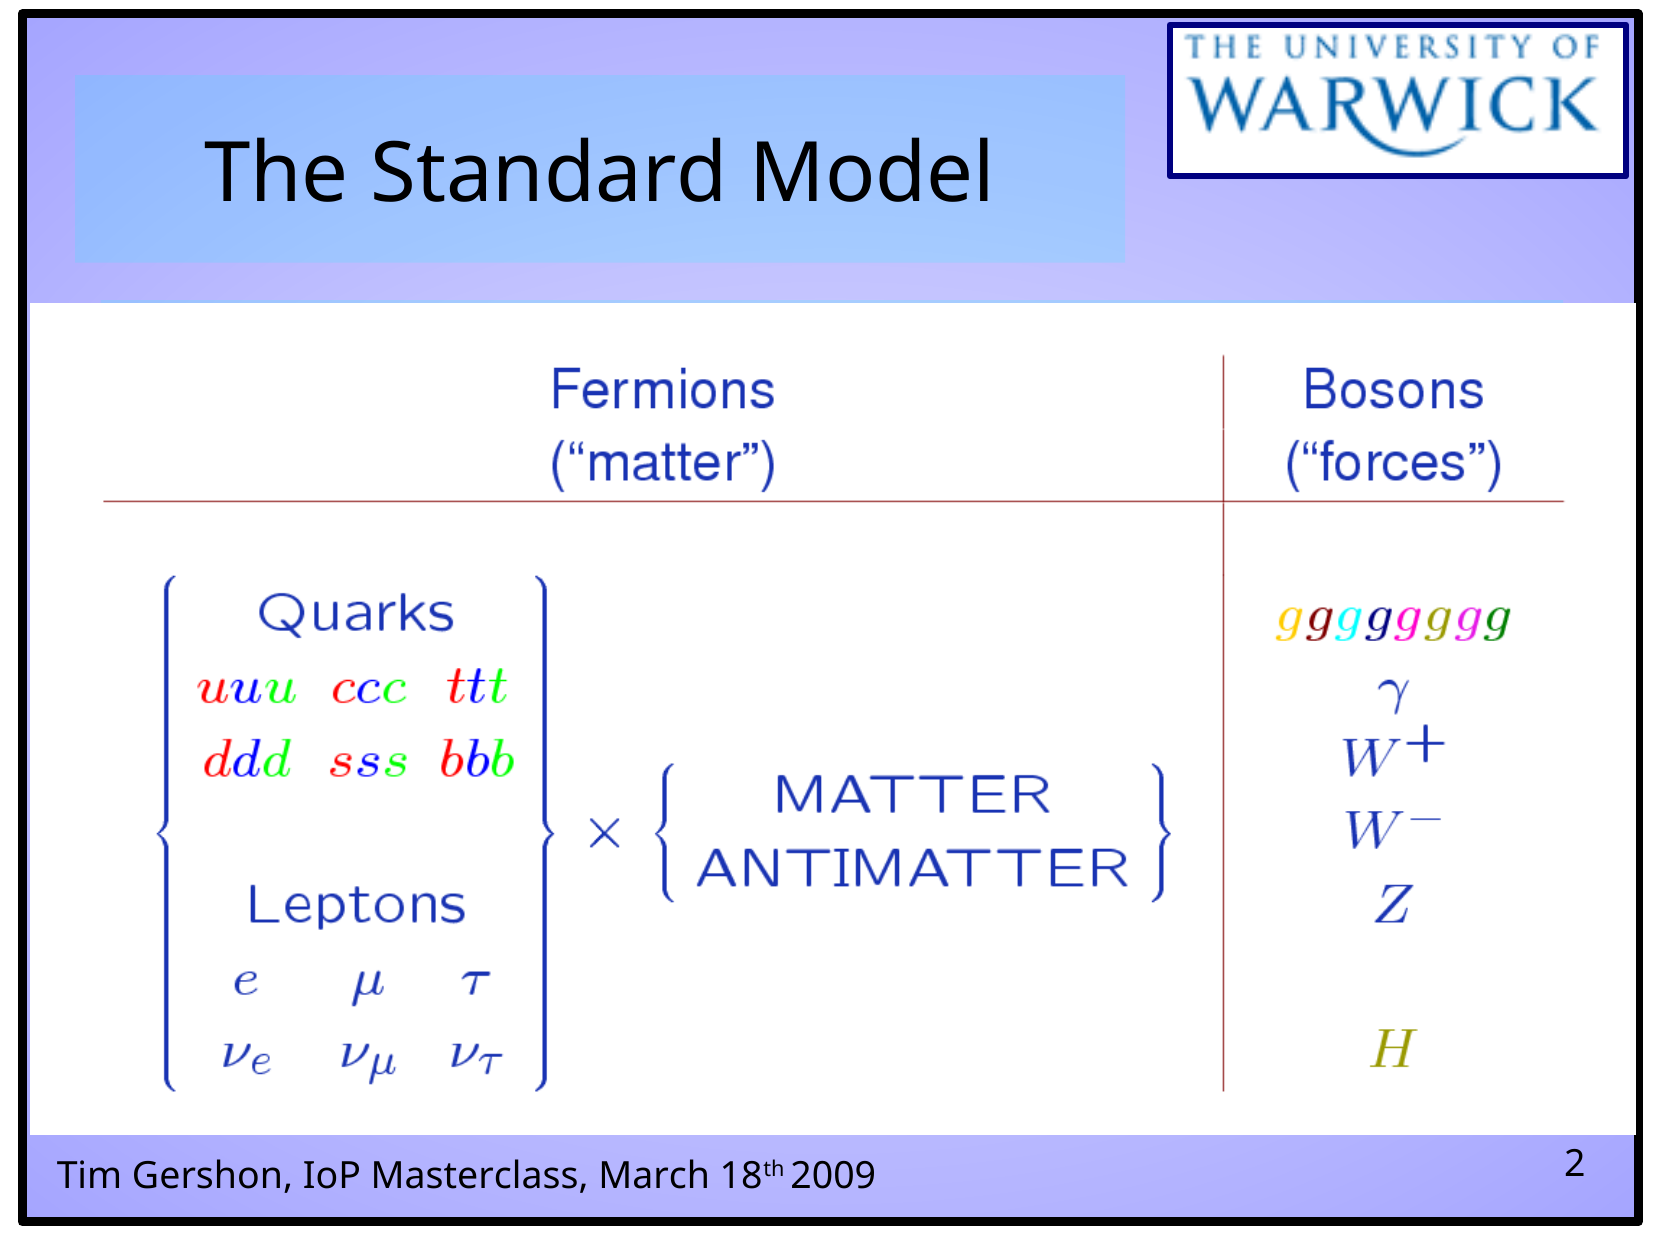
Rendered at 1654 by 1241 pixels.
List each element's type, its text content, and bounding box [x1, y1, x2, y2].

text_box The Standard Model [75, 75, 1126, 263]
picture [30, 303, 1636, 1135]
text_box [22, 13, 1639, 1222]
text_box <number> [1537, 1125, 1613, 1201]
picture [1172, 27, 1623, 174]
text_box Tim Gershon, IoP Masterclass, March 18th 2009 [72, 1136, 861, 1212]
